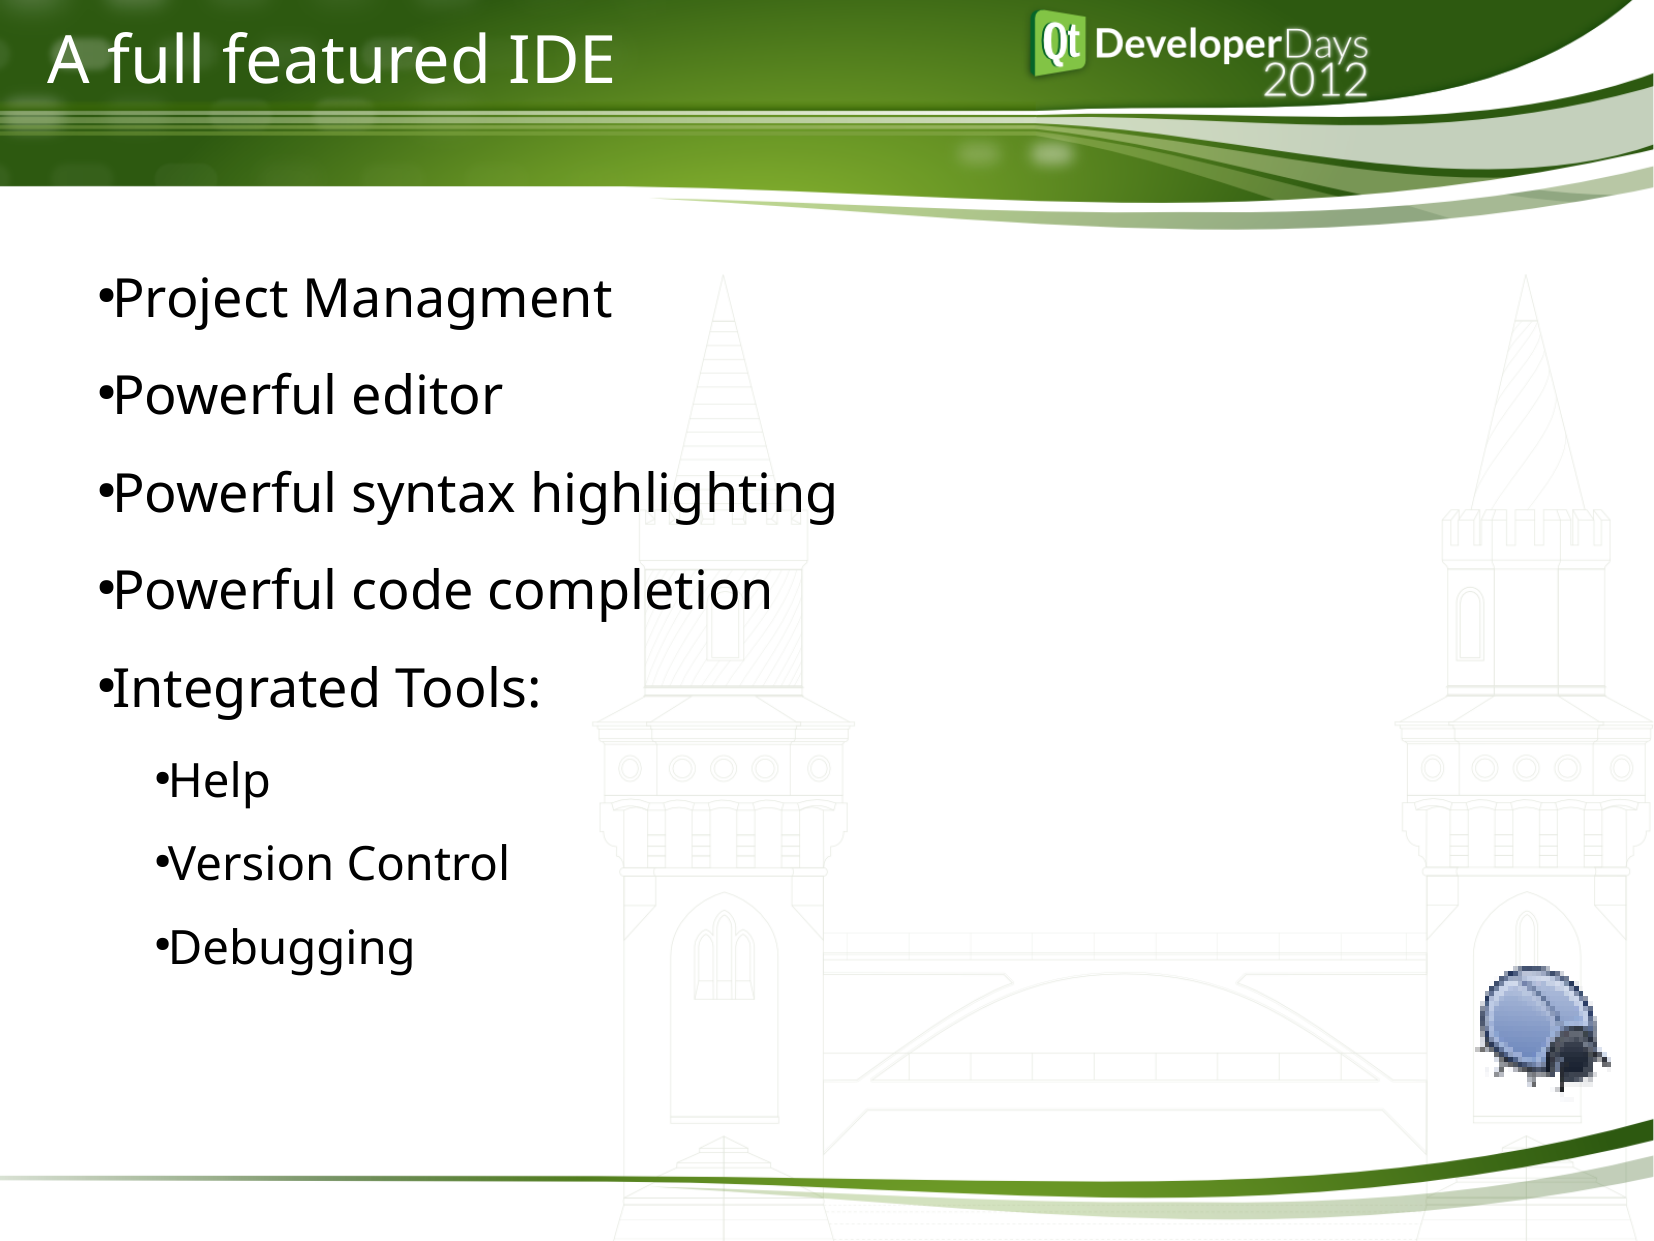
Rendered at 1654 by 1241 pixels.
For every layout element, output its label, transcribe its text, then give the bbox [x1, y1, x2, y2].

picture [0, 0, 1654, 1241]
list Project Managment Powerful editor Powerful syntax highlighting Powerful code completion Integrated Tools: Help Version Control Debugging [82, 259, 1538, 980]
title A full featured IDE [47, 11, 1028, 178]
